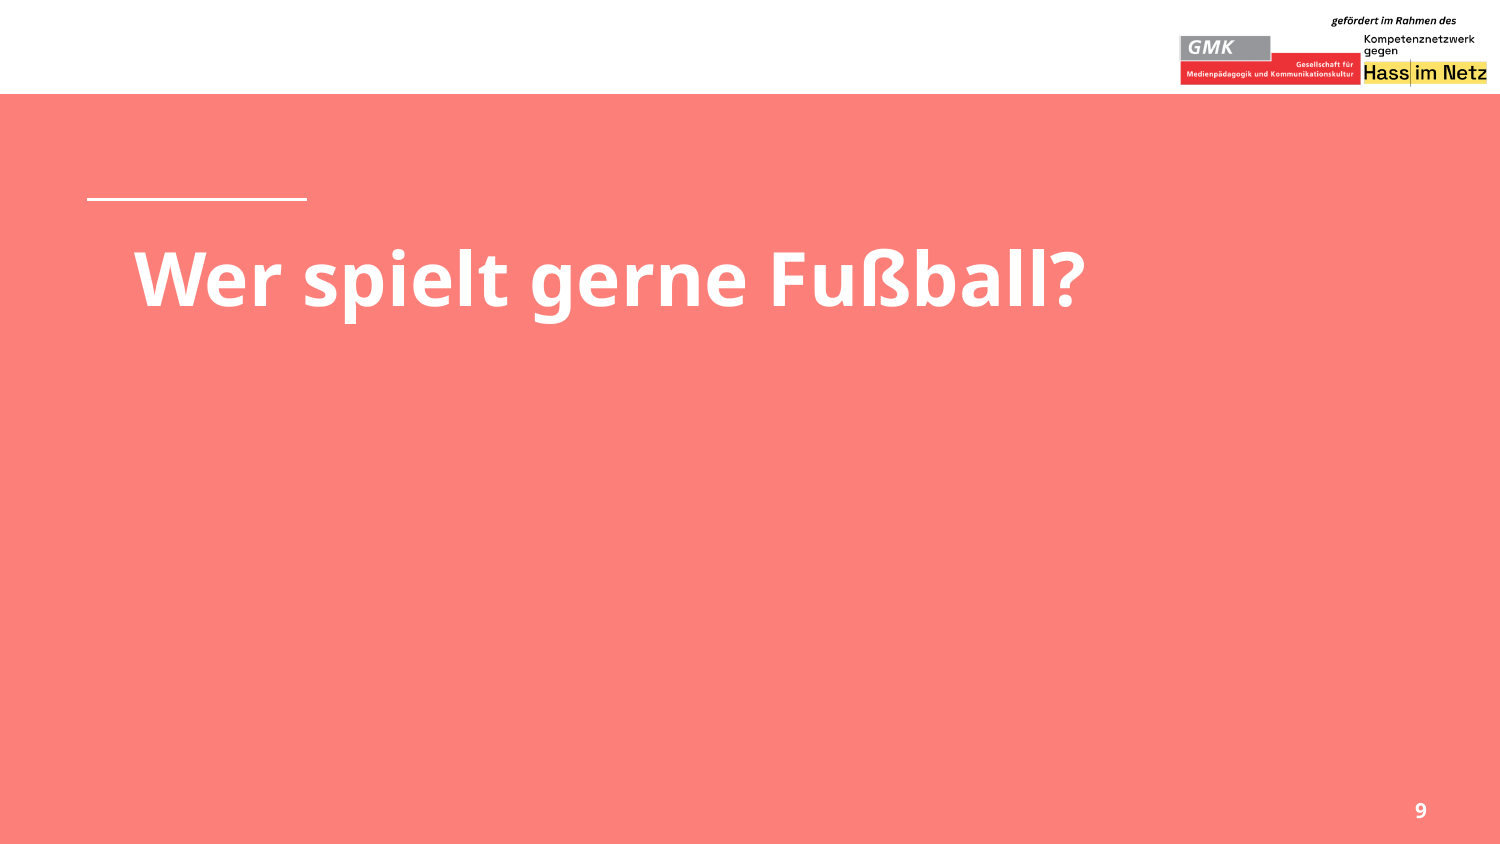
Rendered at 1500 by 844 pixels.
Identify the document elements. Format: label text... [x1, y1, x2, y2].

text_box 9 [1400, 779, 1491, 844]
title Wer spielt gerne Fußball? [119, 216, 1381, 466]
